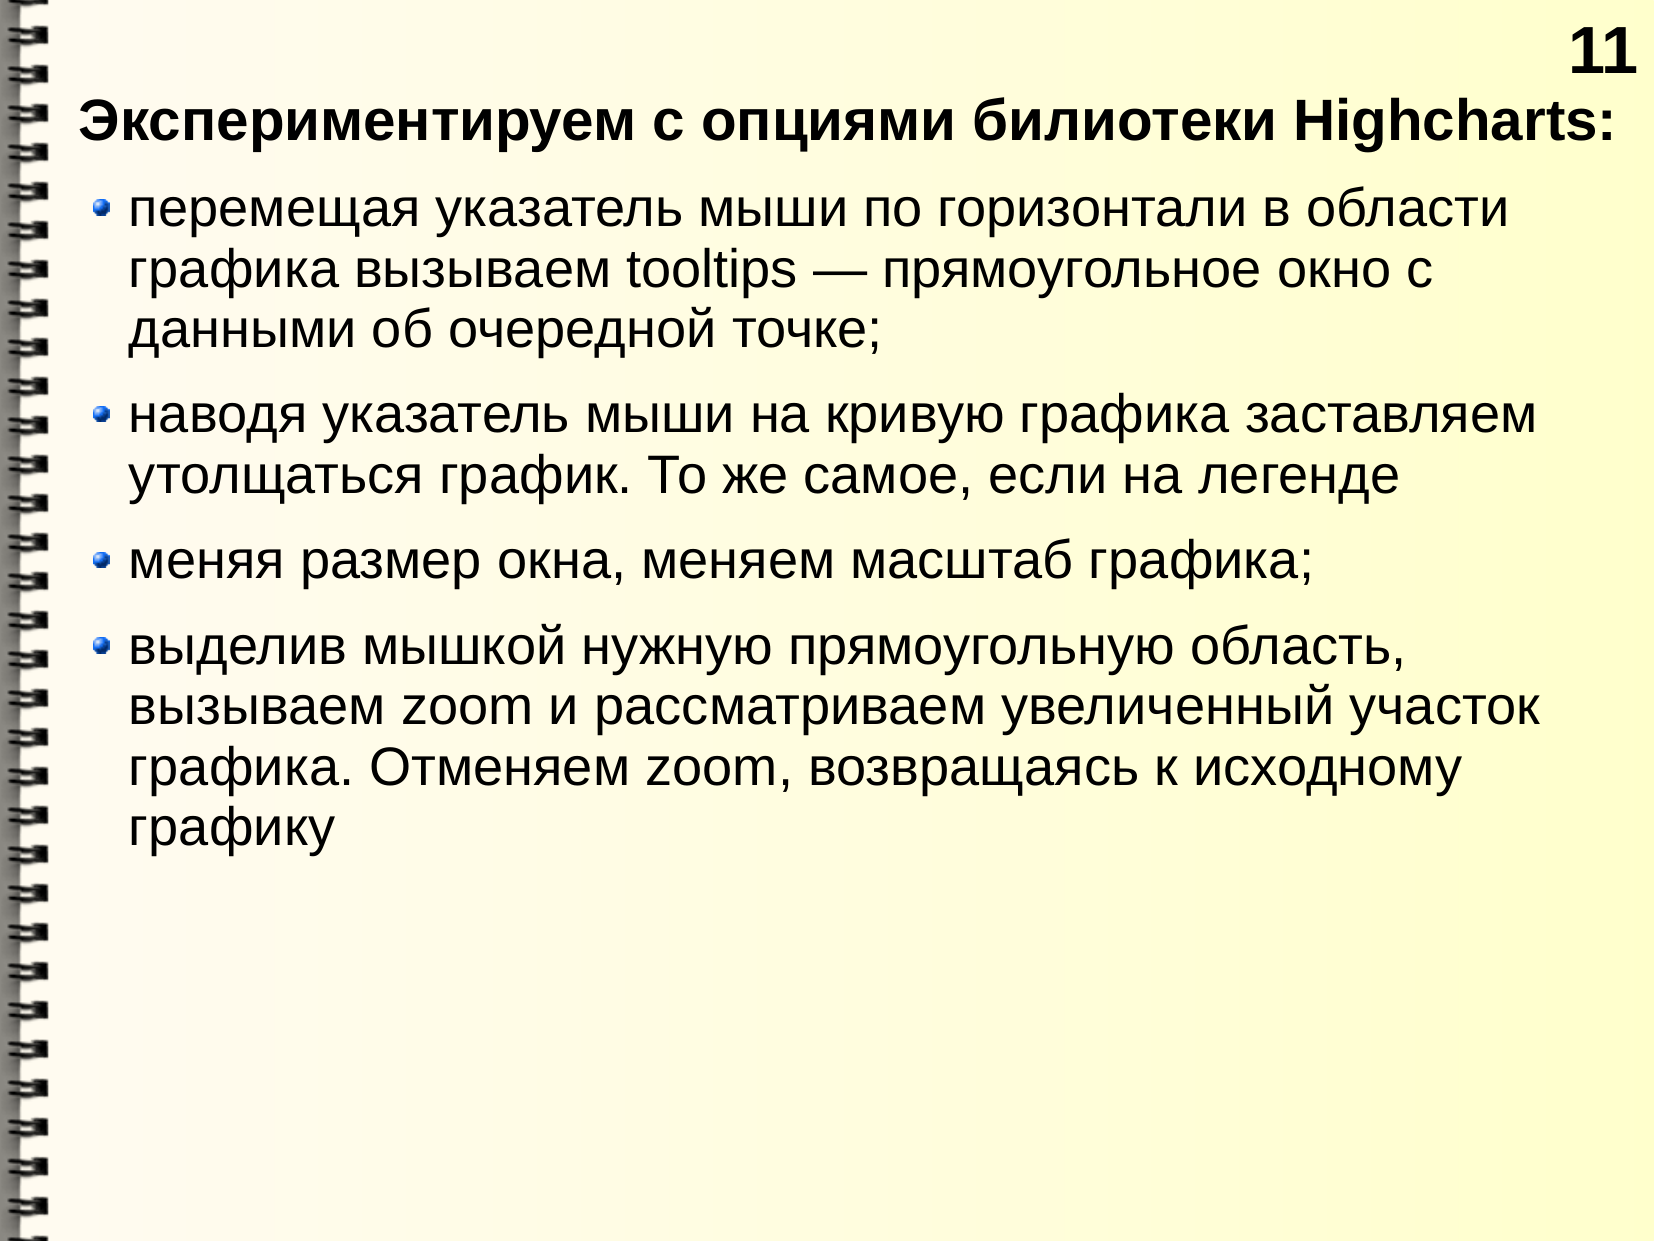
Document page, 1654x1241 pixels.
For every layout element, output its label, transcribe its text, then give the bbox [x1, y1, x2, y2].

text_box <номер> Экспериментируем с опциями билиотеки Highcharts: перемещая указатель мыши по горизонтали в области графика вызываем tooltips — прямоугольное окно с данными об очередной точке; наводя указатель мыши на кривую графика заставляем утолщаться график. То же самое, если на легенде меняя размер окна, меняем масштаб графика; выделив мышкой нужную прямоугольную область, вызываем zoom и рассматриваем увеличенный участок графика. Отменяем zoom, возвращаясь к исходному графику [43, 5, 1654, 1045]
picture [0, 0, 1654, 1241]
